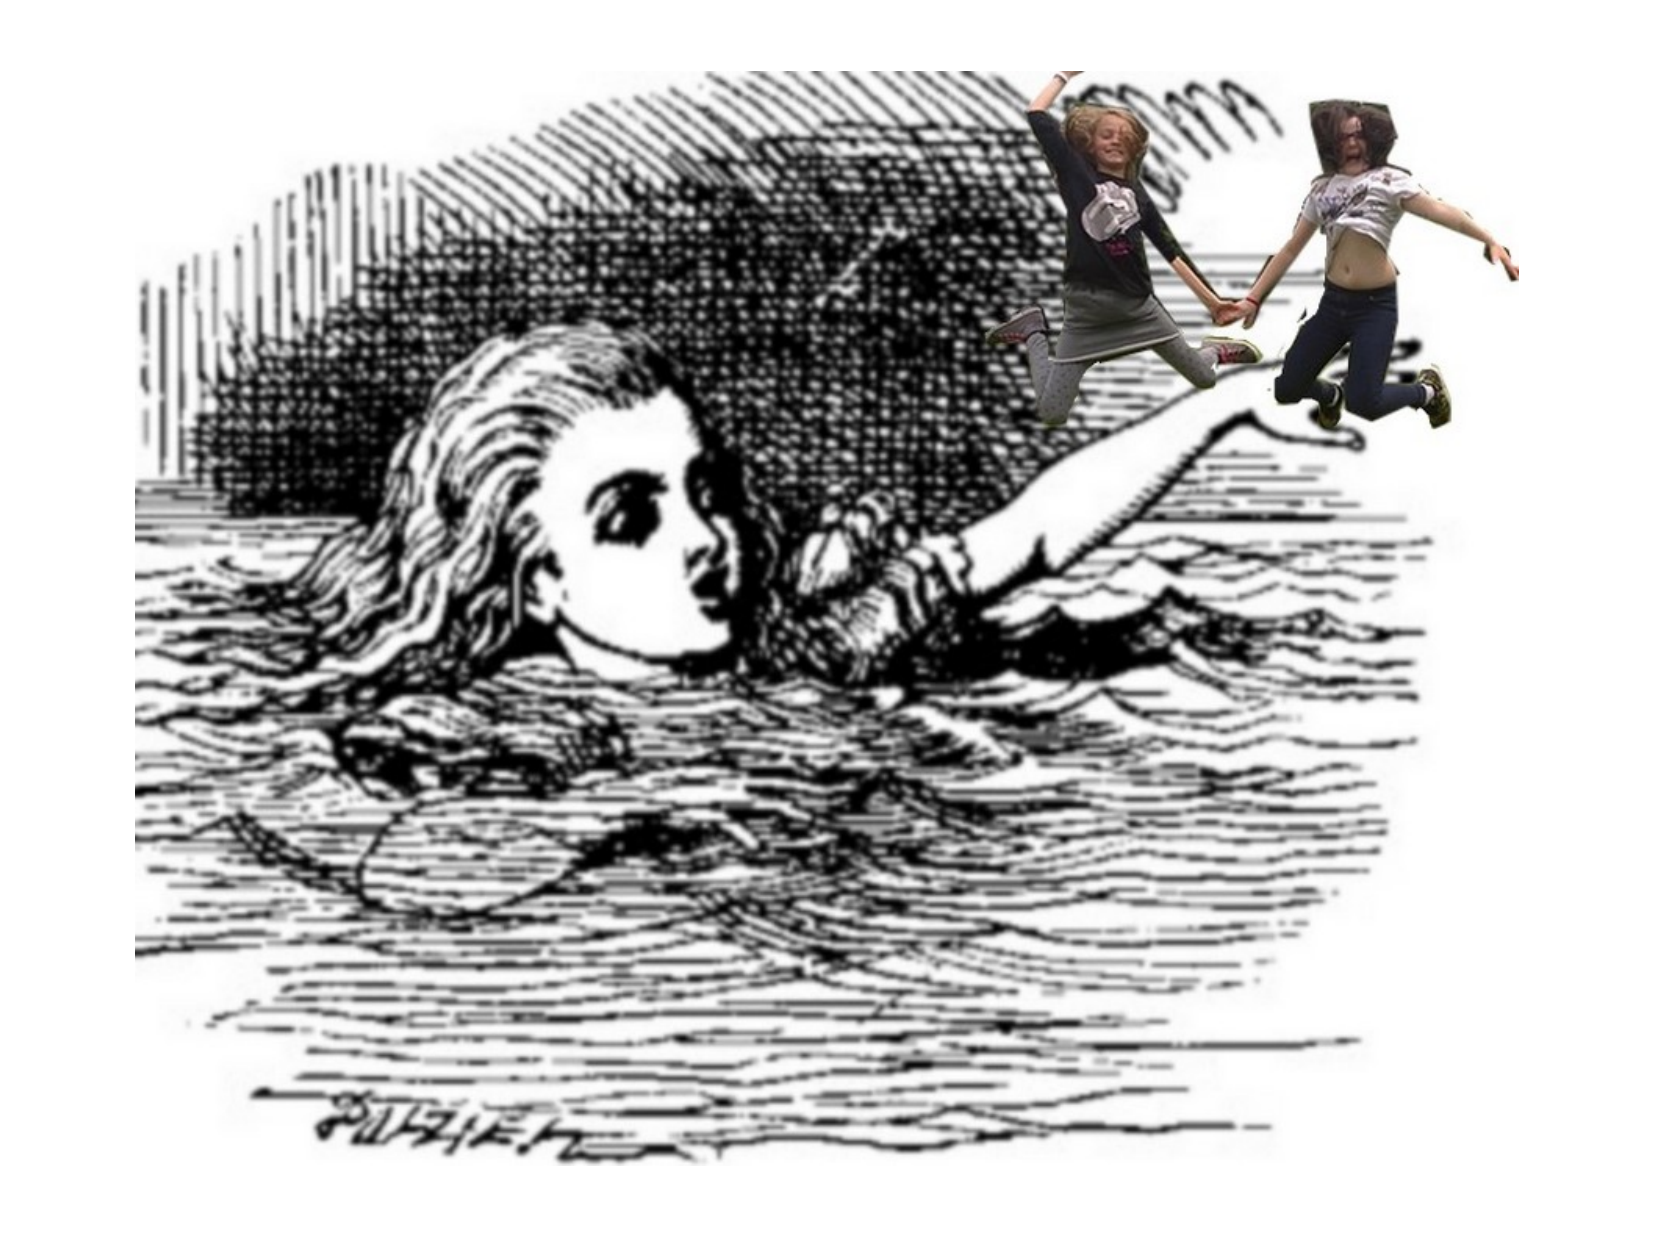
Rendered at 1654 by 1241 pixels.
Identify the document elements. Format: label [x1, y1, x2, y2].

picture [135, 71, 1519, 1166]
